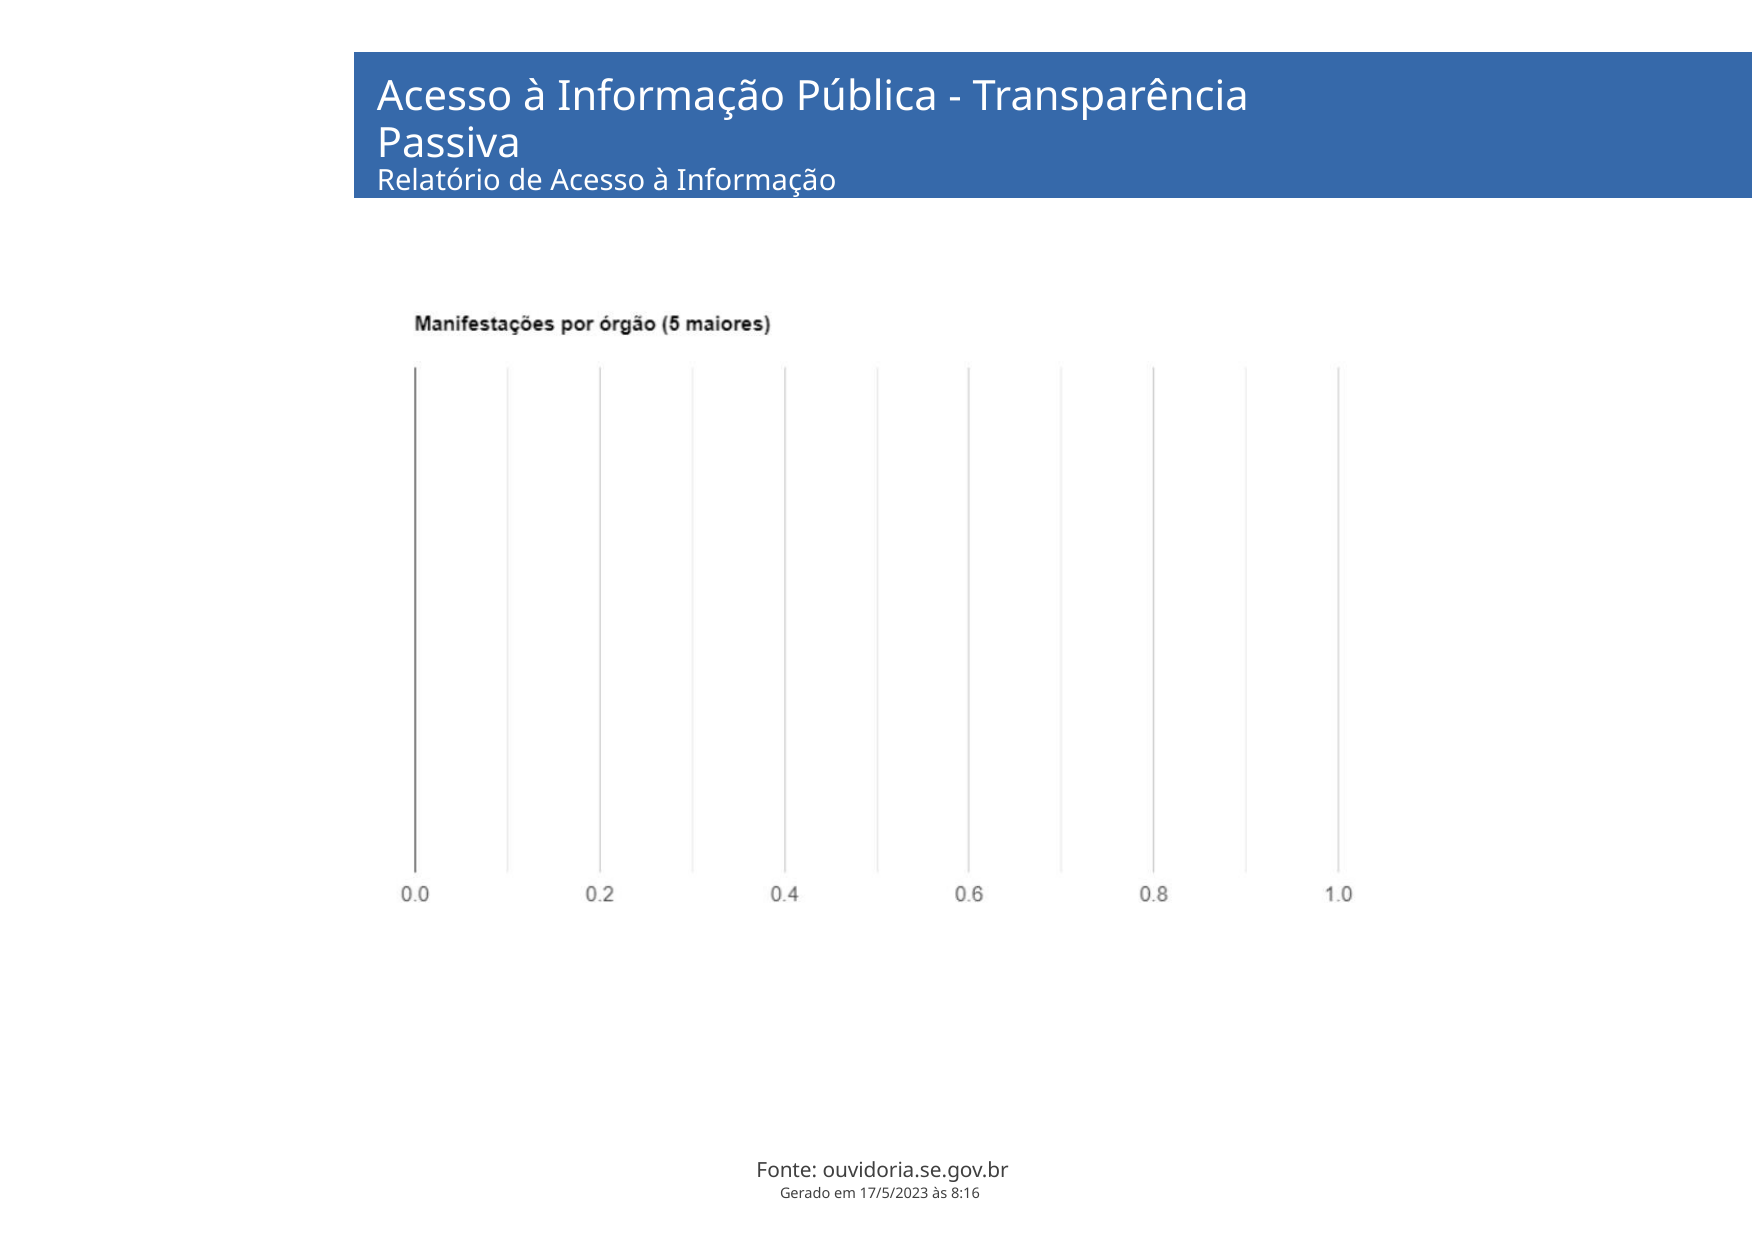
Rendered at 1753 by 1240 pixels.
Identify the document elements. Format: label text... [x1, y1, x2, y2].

text_box Fonte: ouvidoria.se.gov.br [756, 1158, 1023, 1182]
text_box [354, 52, 1752, 198]
text_box [155, 211, 1599, 1028]
text_box Acesso à Informação Pública - Transparência Passiva Relatório de Acesso à Informação SETURAbril a Abril de 2023 [376, 72, 1403, 228]
text_box Gerado em 17/5/2023 às 8:16 [780, 1184, 999, 1202]
